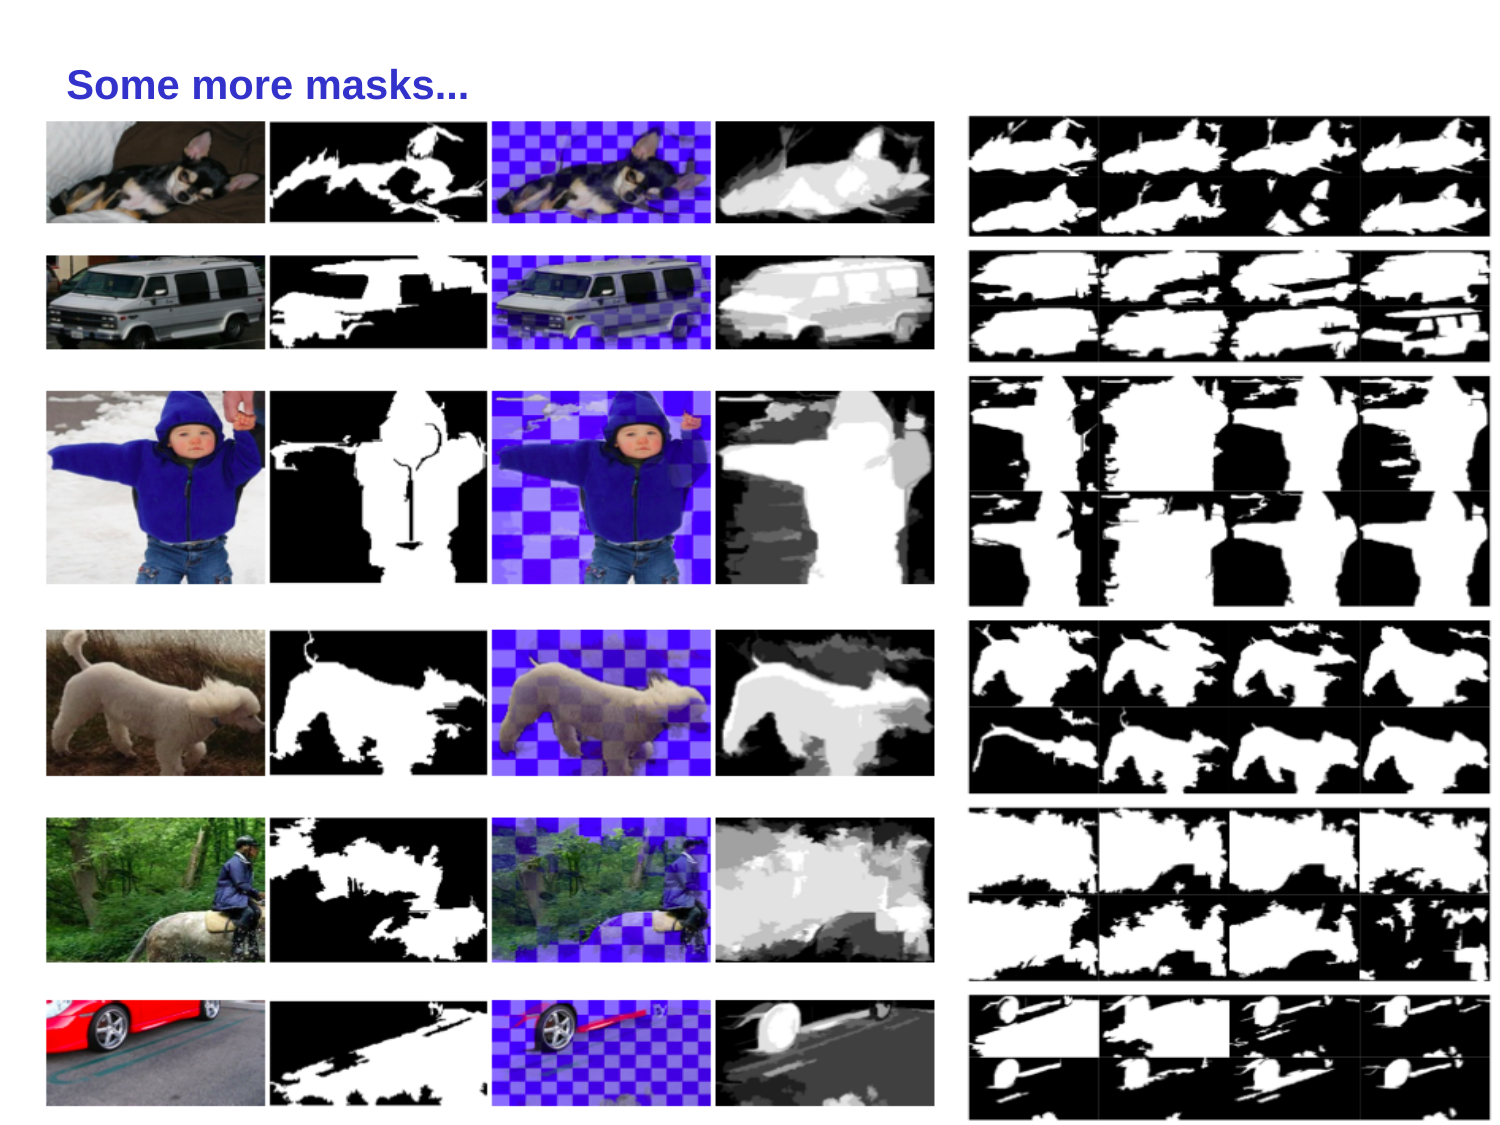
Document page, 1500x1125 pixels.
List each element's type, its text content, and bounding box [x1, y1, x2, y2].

title Some more masks... [51, 46, 1459, 112]
picture [37, 112, 1500, 1125]
